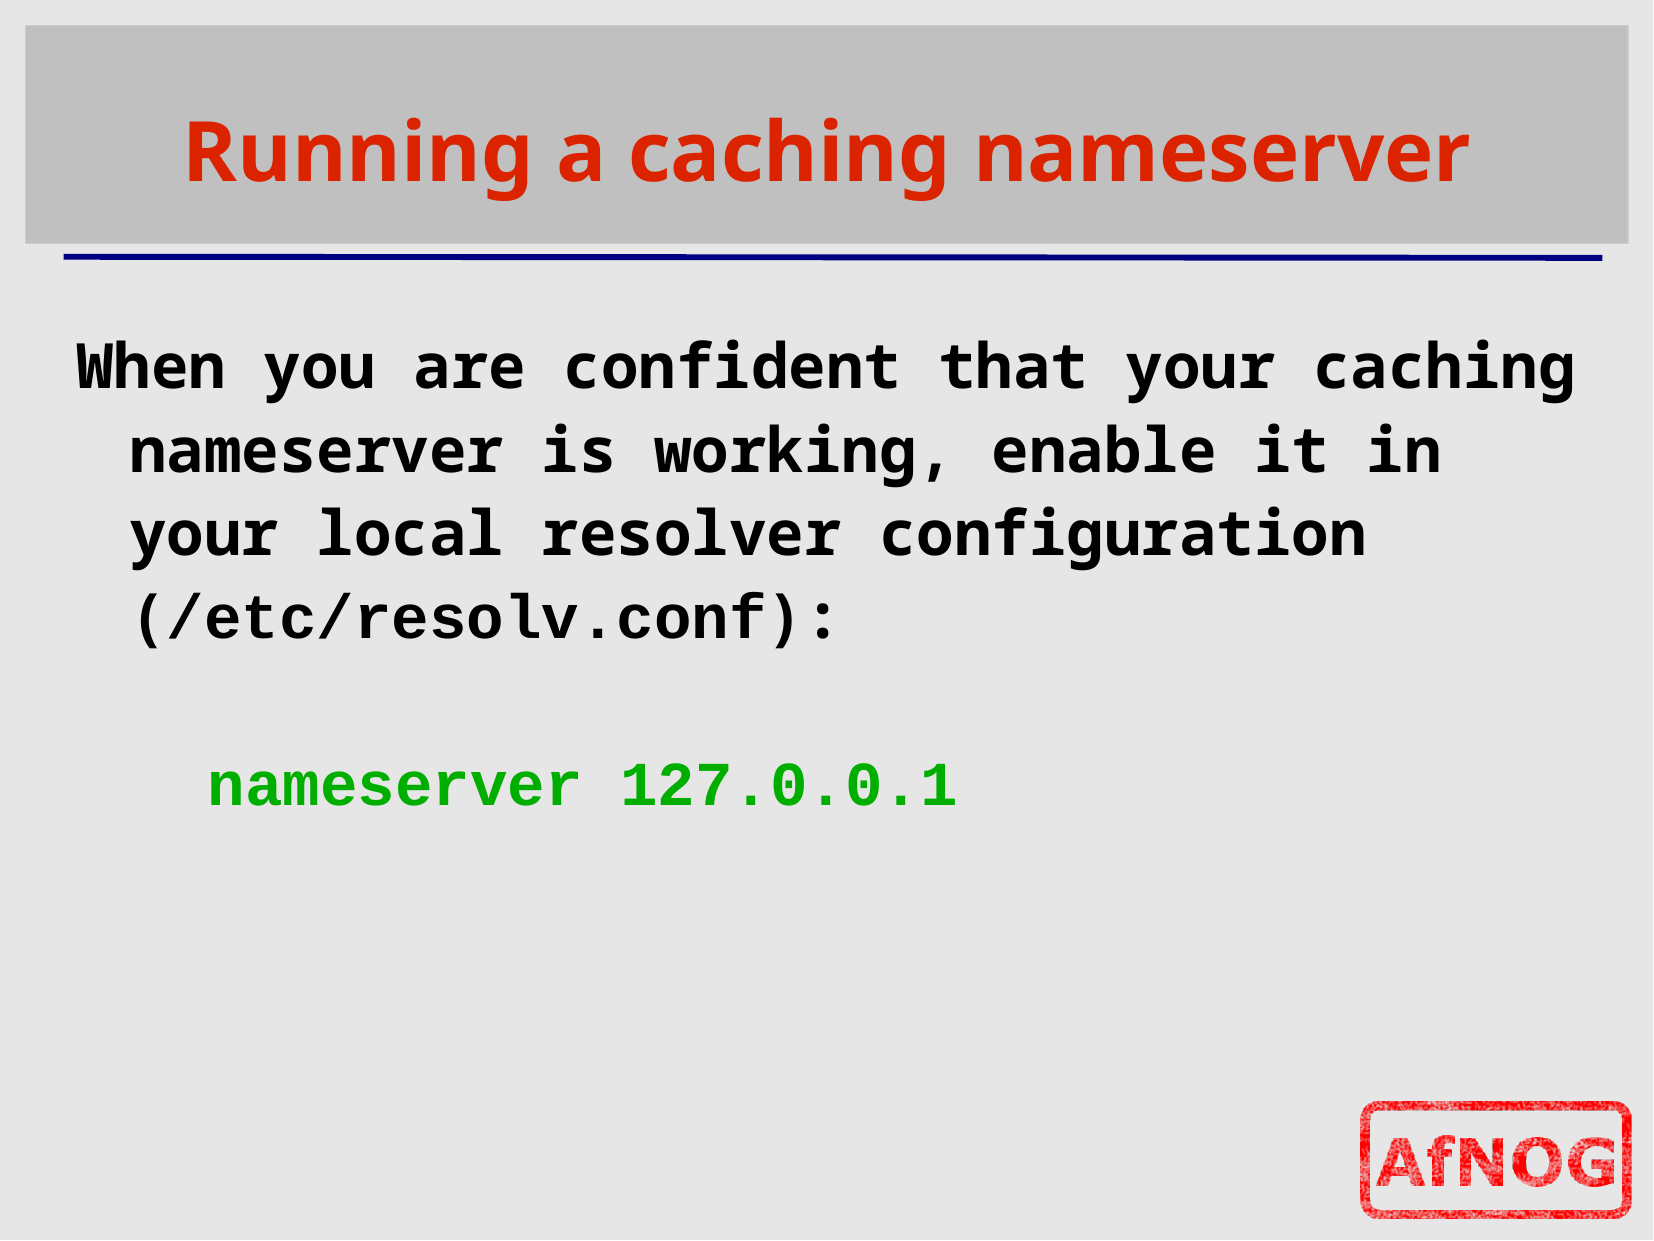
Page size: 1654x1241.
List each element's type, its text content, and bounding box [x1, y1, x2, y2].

list When you are confident that your caching nameserver is working, enable it in your local resolver configuration (/etc/resolv.conf): nameserver 127.0.0.1 [59, 322, 1595, 1132]
picture [1360, 1100, 1632, 1219]
title Running a caching nameserver [121, 46, 1534, 254]
